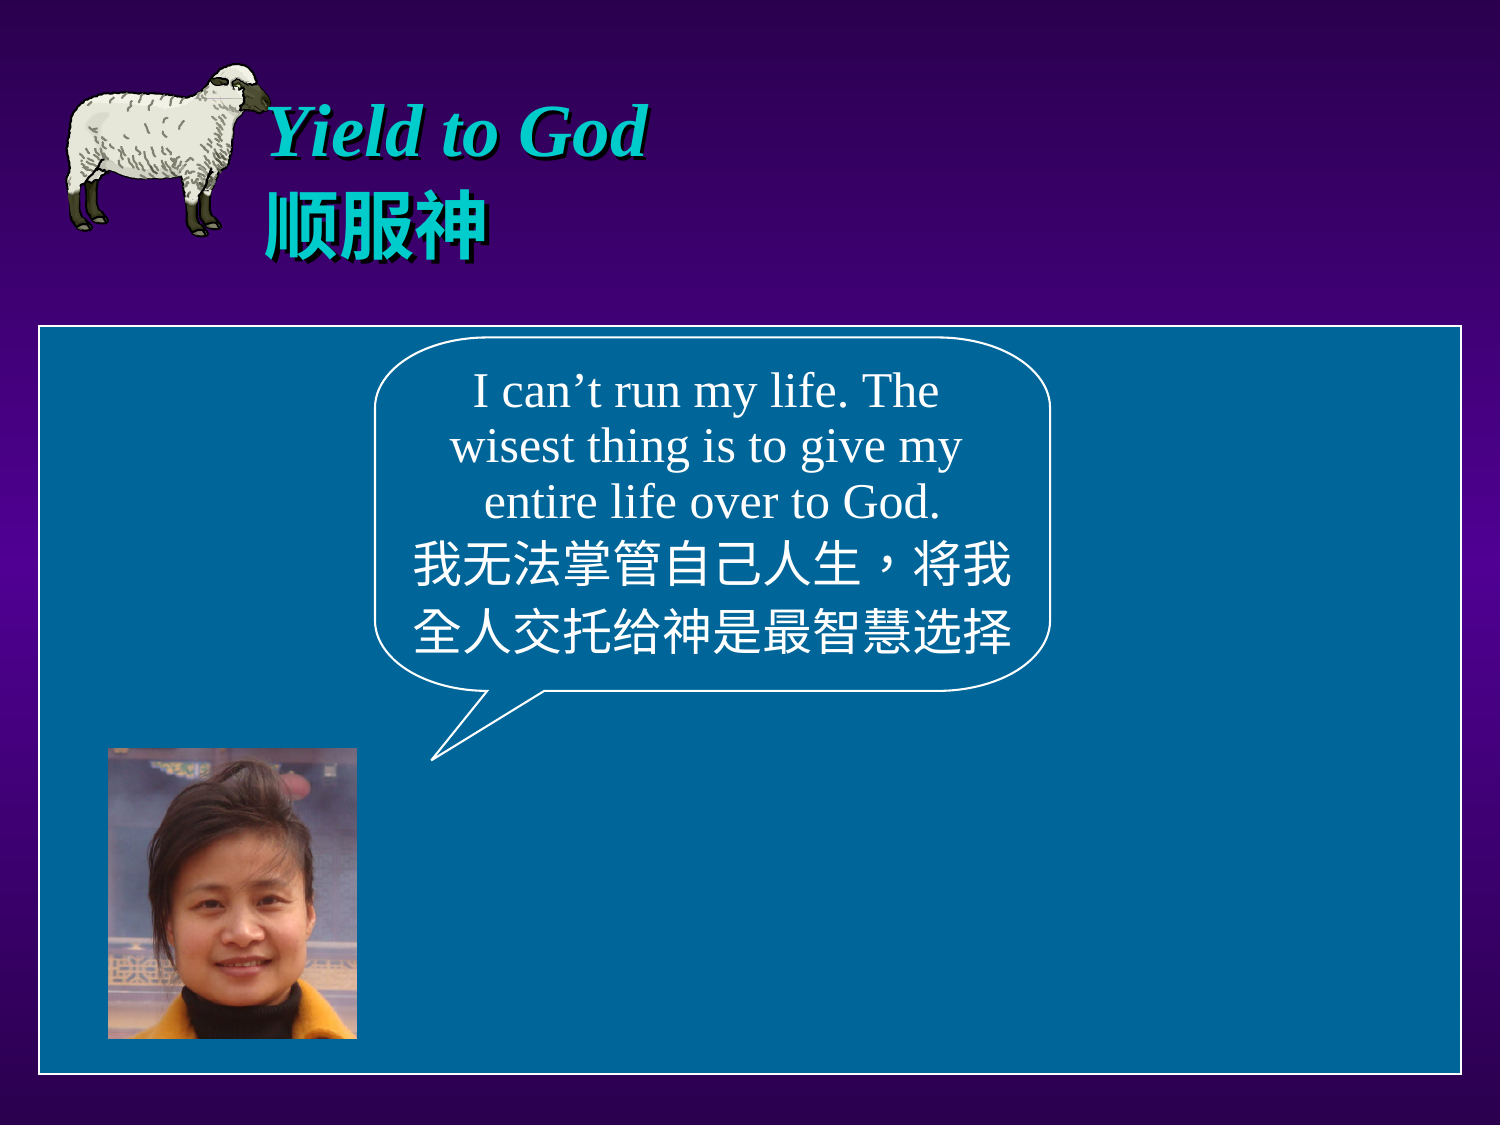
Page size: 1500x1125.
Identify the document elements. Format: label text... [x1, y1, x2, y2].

title Yield to God 顺服神 [249, 78, 1388, 288]
picture [109, 749, 356, 1038]
text_box I can’t run my life. The wisest thing is to give my entire life over to God. 我无法掌管自己人生，将我 全人交托给神是最智慧选择 [375, 337, 1051, 761]
text_box [38, 325, 1462, 1074]
